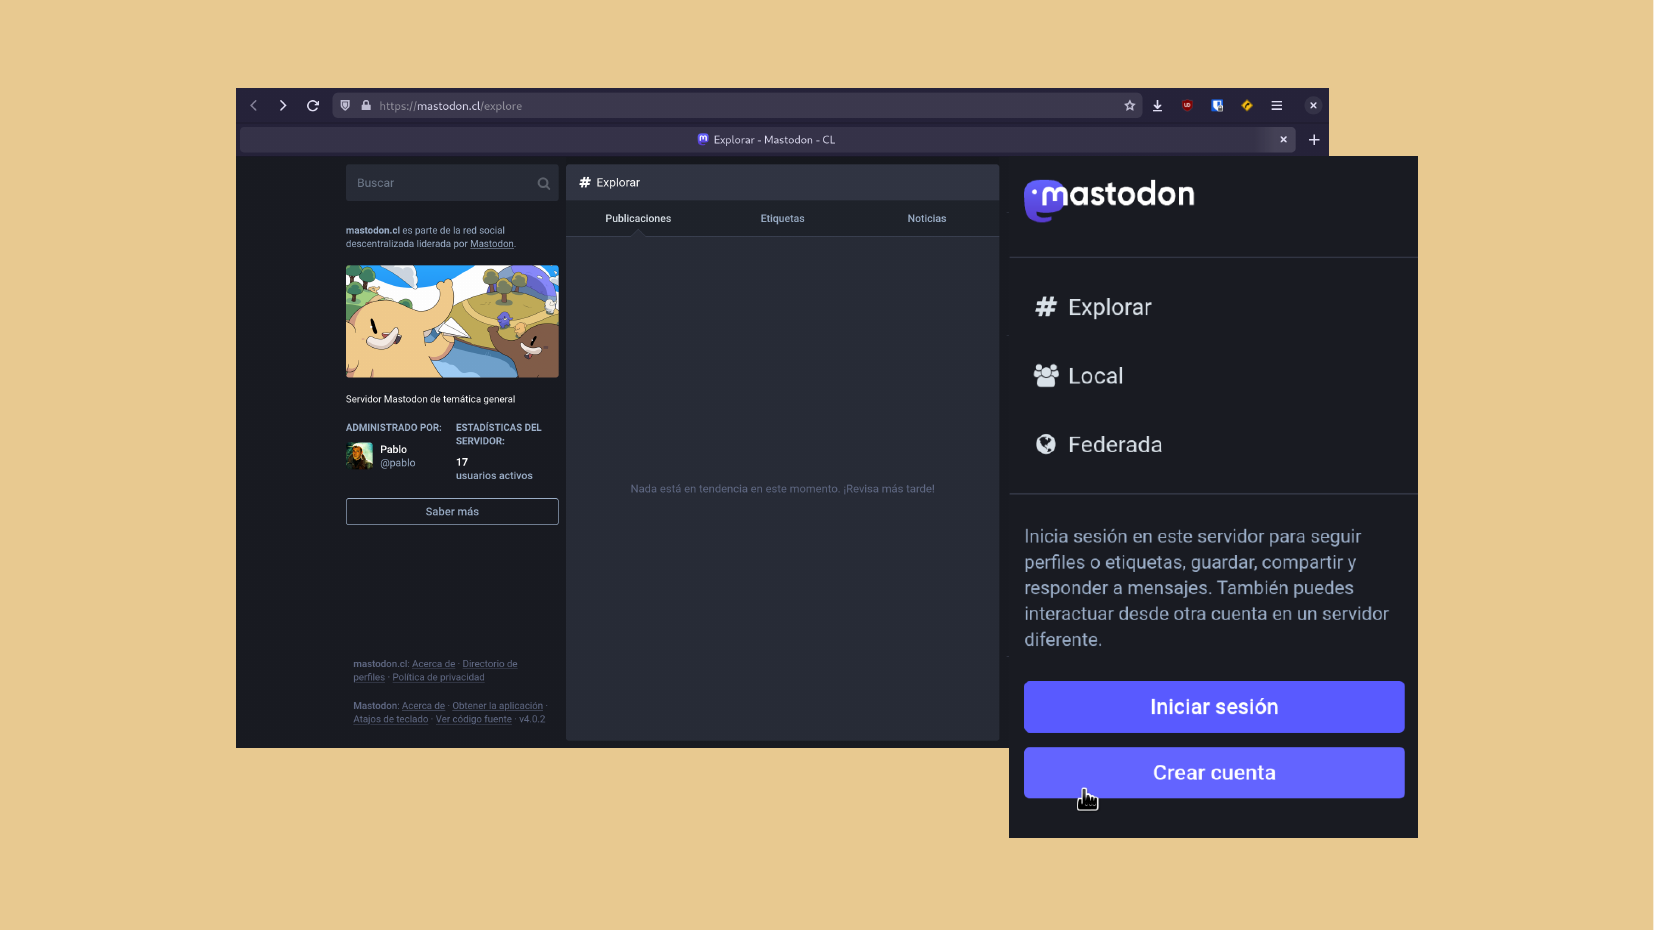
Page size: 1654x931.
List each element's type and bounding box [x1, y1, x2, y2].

picture [236, 88, 1418, 838]
